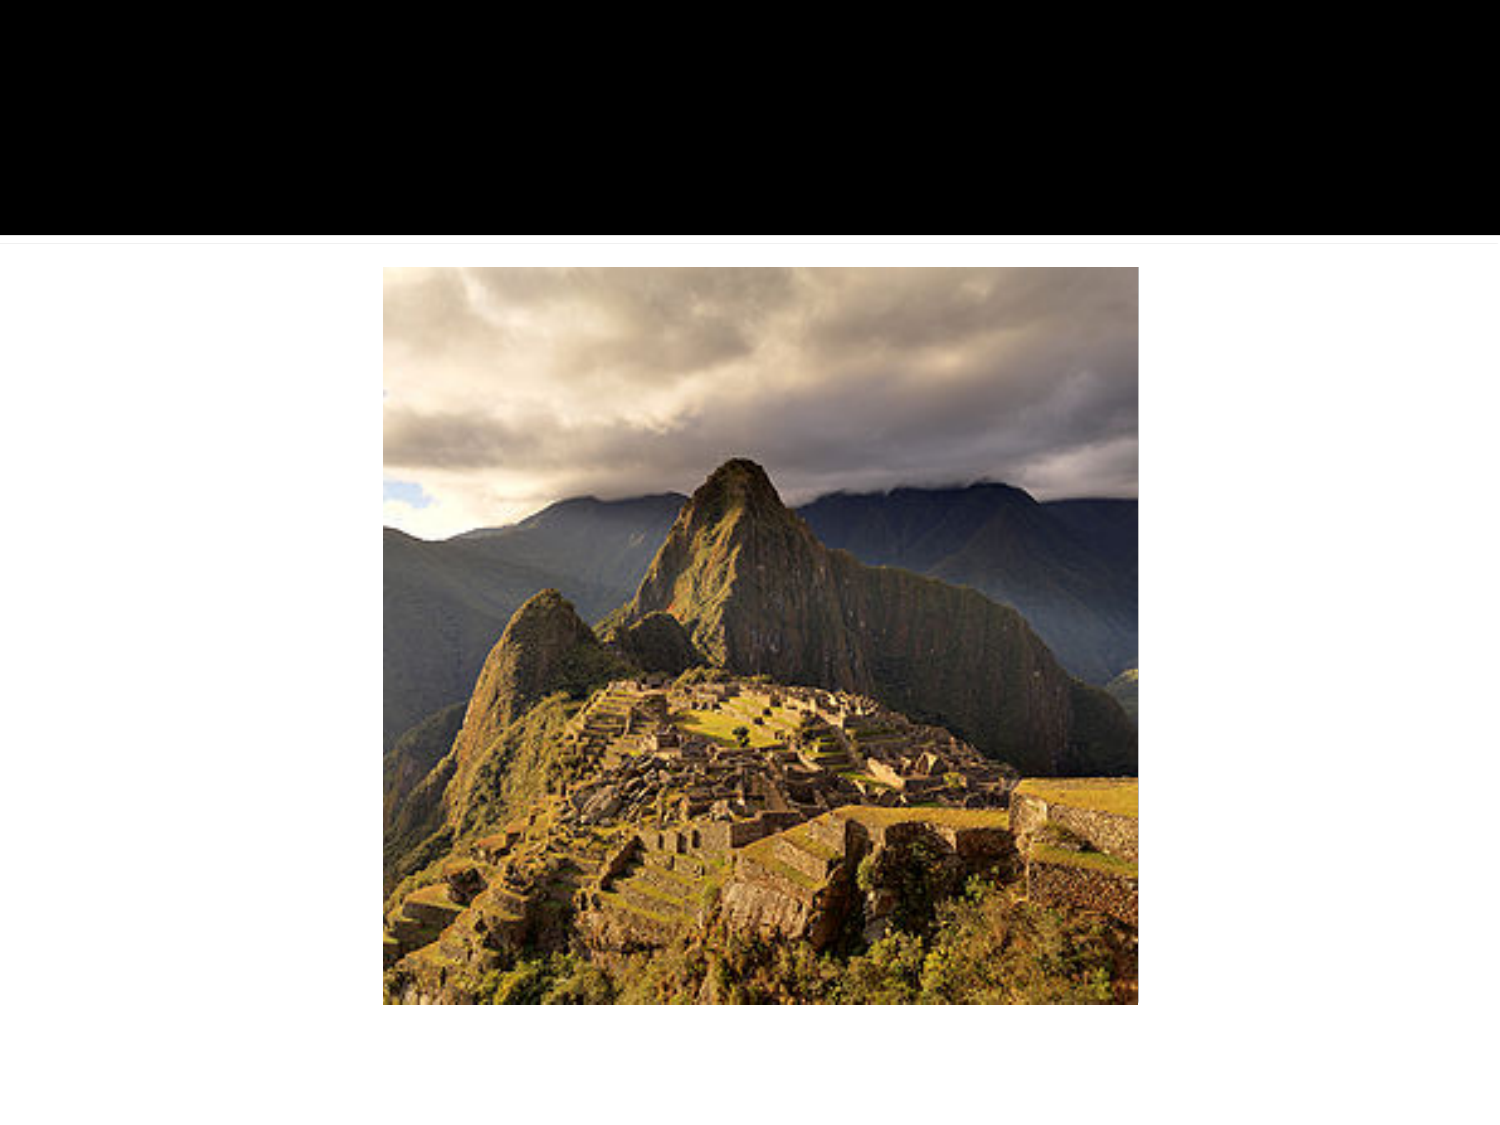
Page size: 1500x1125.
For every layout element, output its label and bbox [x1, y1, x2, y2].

picture [383, 267, 1138, 1005]
